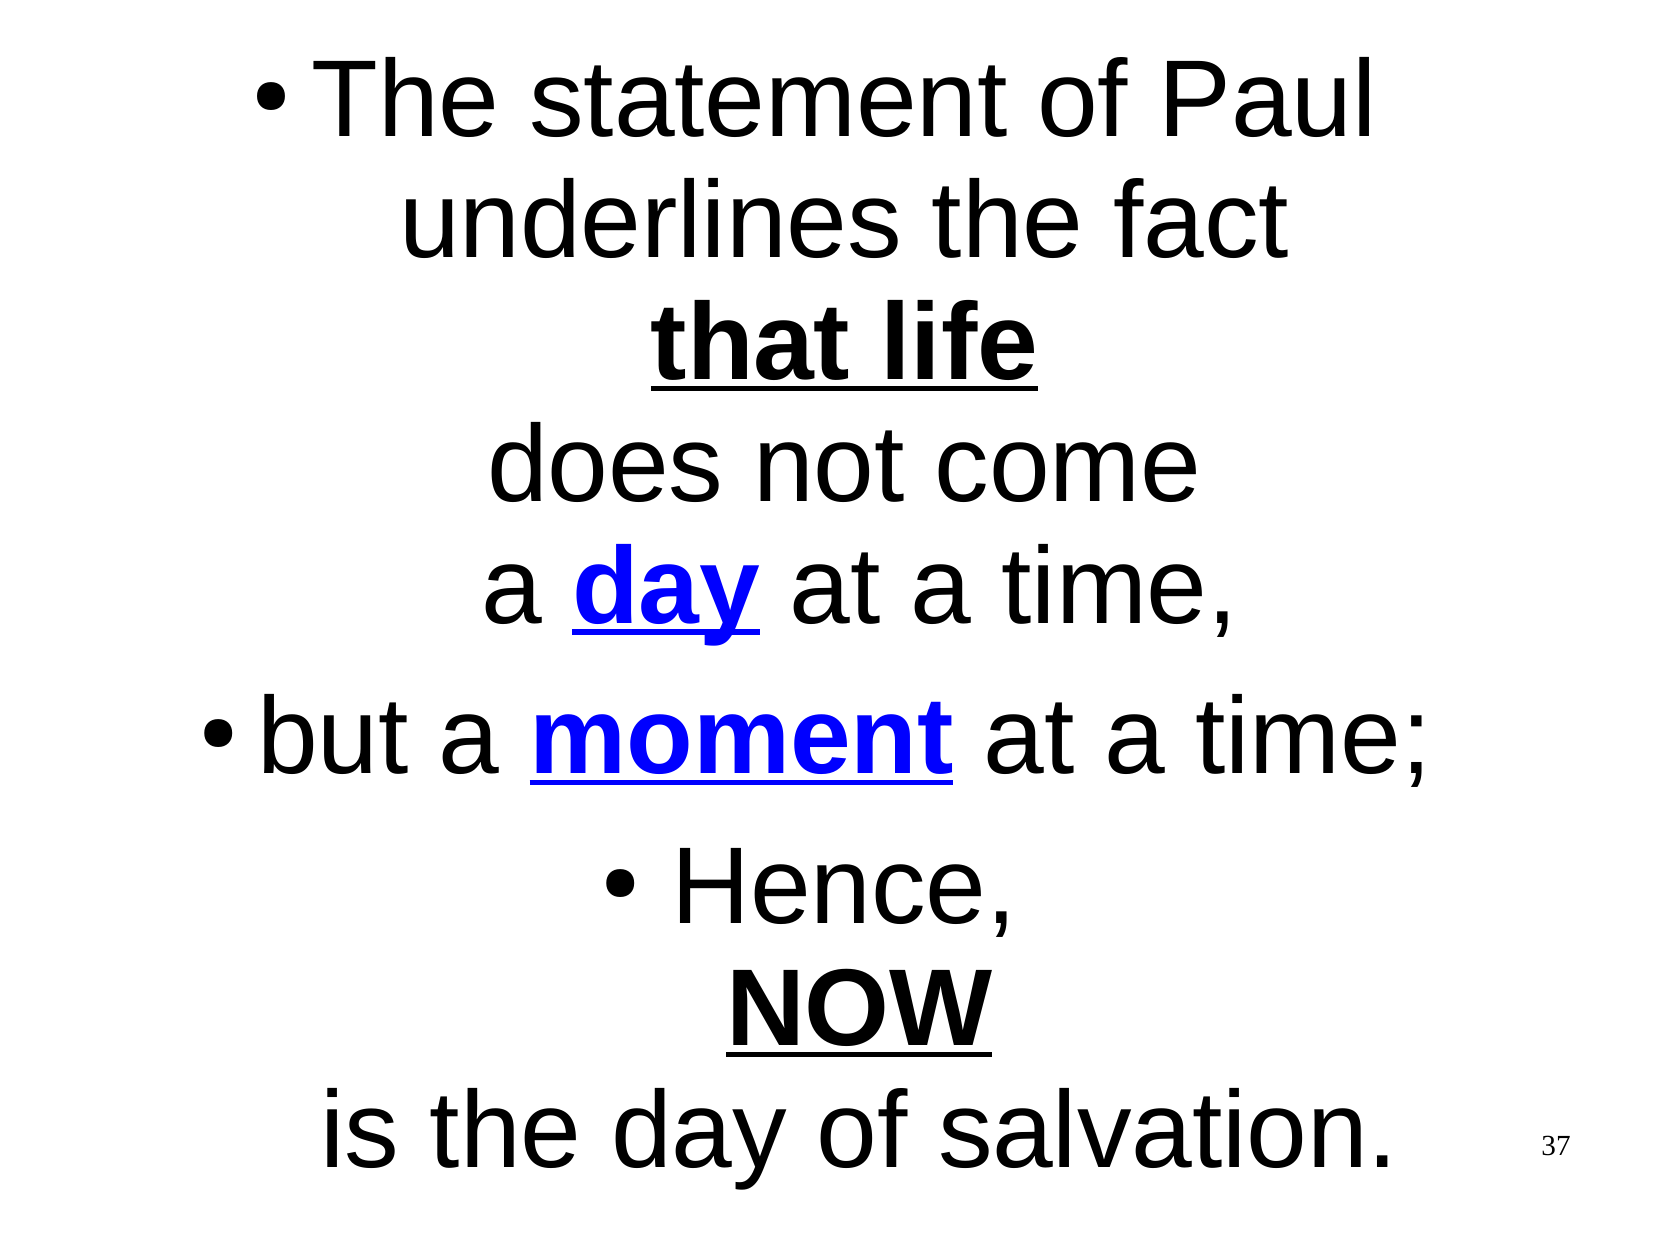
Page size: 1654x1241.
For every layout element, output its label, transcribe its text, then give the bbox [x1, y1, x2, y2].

list The statement of Paul underlines the fact that life does not come a day at a time, but a moment at a time; Hence, NOW is the day of salvation. [37, 37, 1613, 1201]
